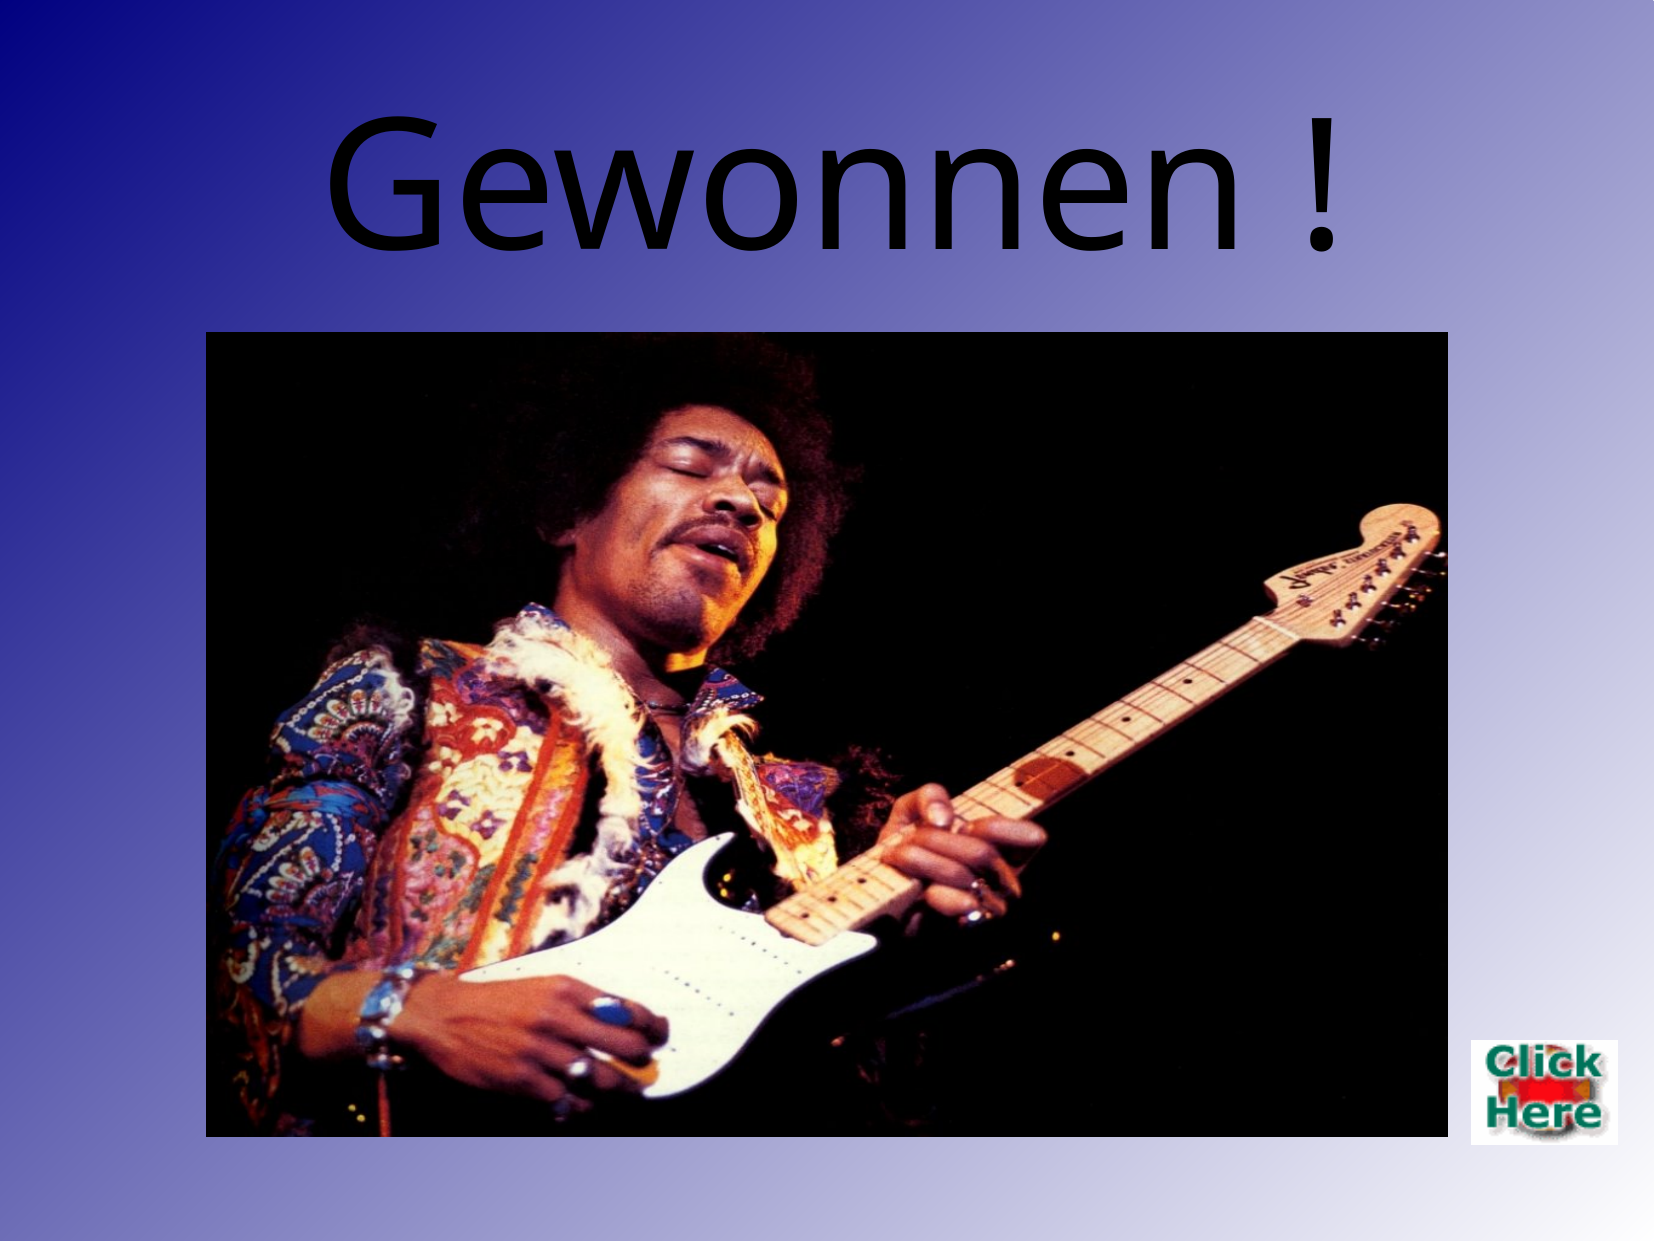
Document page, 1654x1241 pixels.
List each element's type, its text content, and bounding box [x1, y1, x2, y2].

text_box Gewonnen ! [304, 46, 1422, 269]
picture [206, 332, 1448, 1138]
picture [1471, 1040, 1618, 1145]
